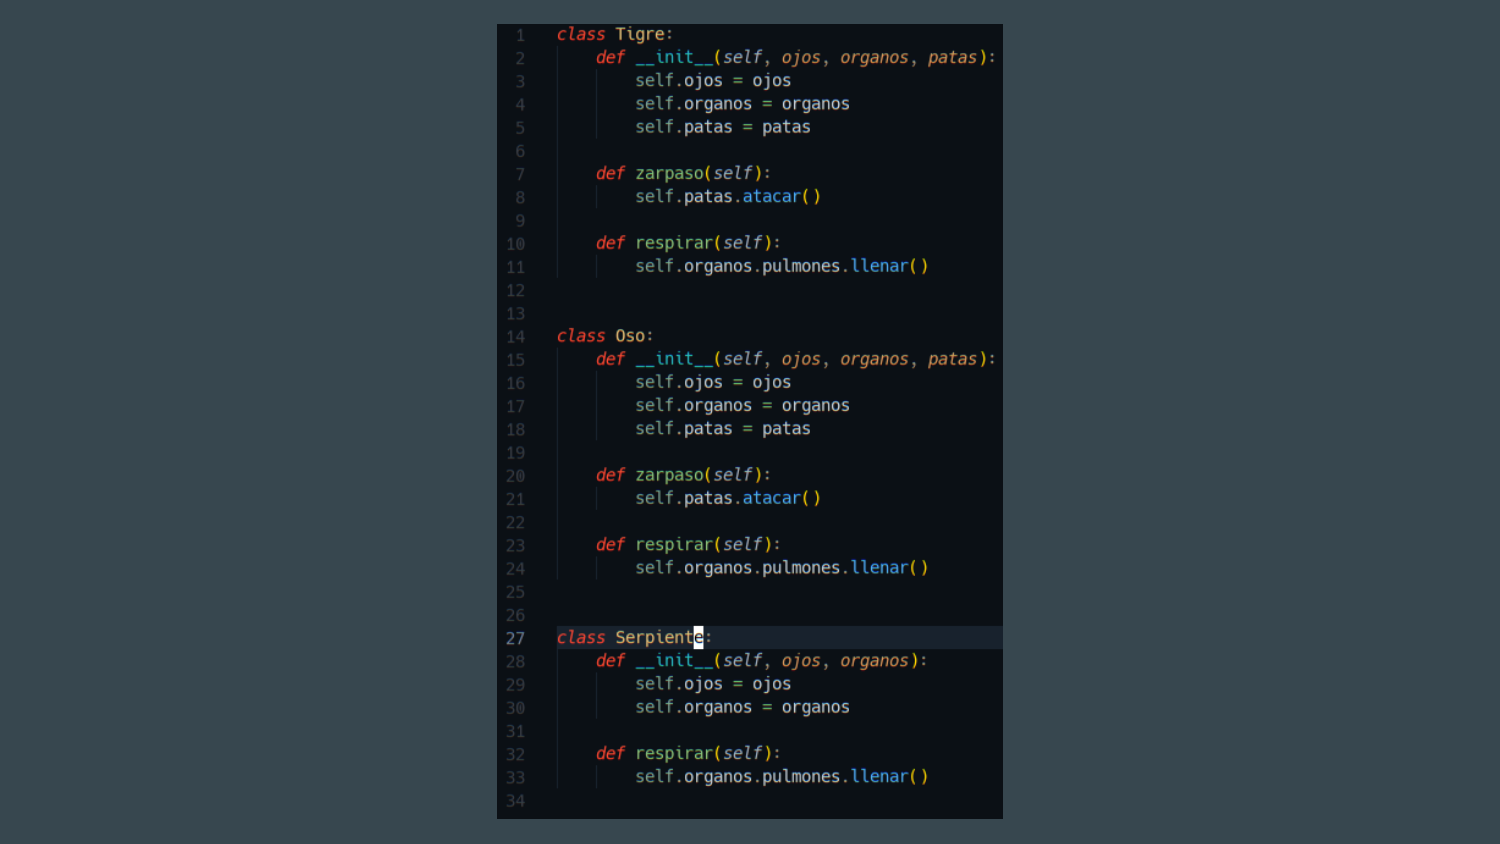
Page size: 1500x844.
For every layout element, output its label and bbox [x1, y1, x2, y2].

picture [497, 24, 1003, 819]
